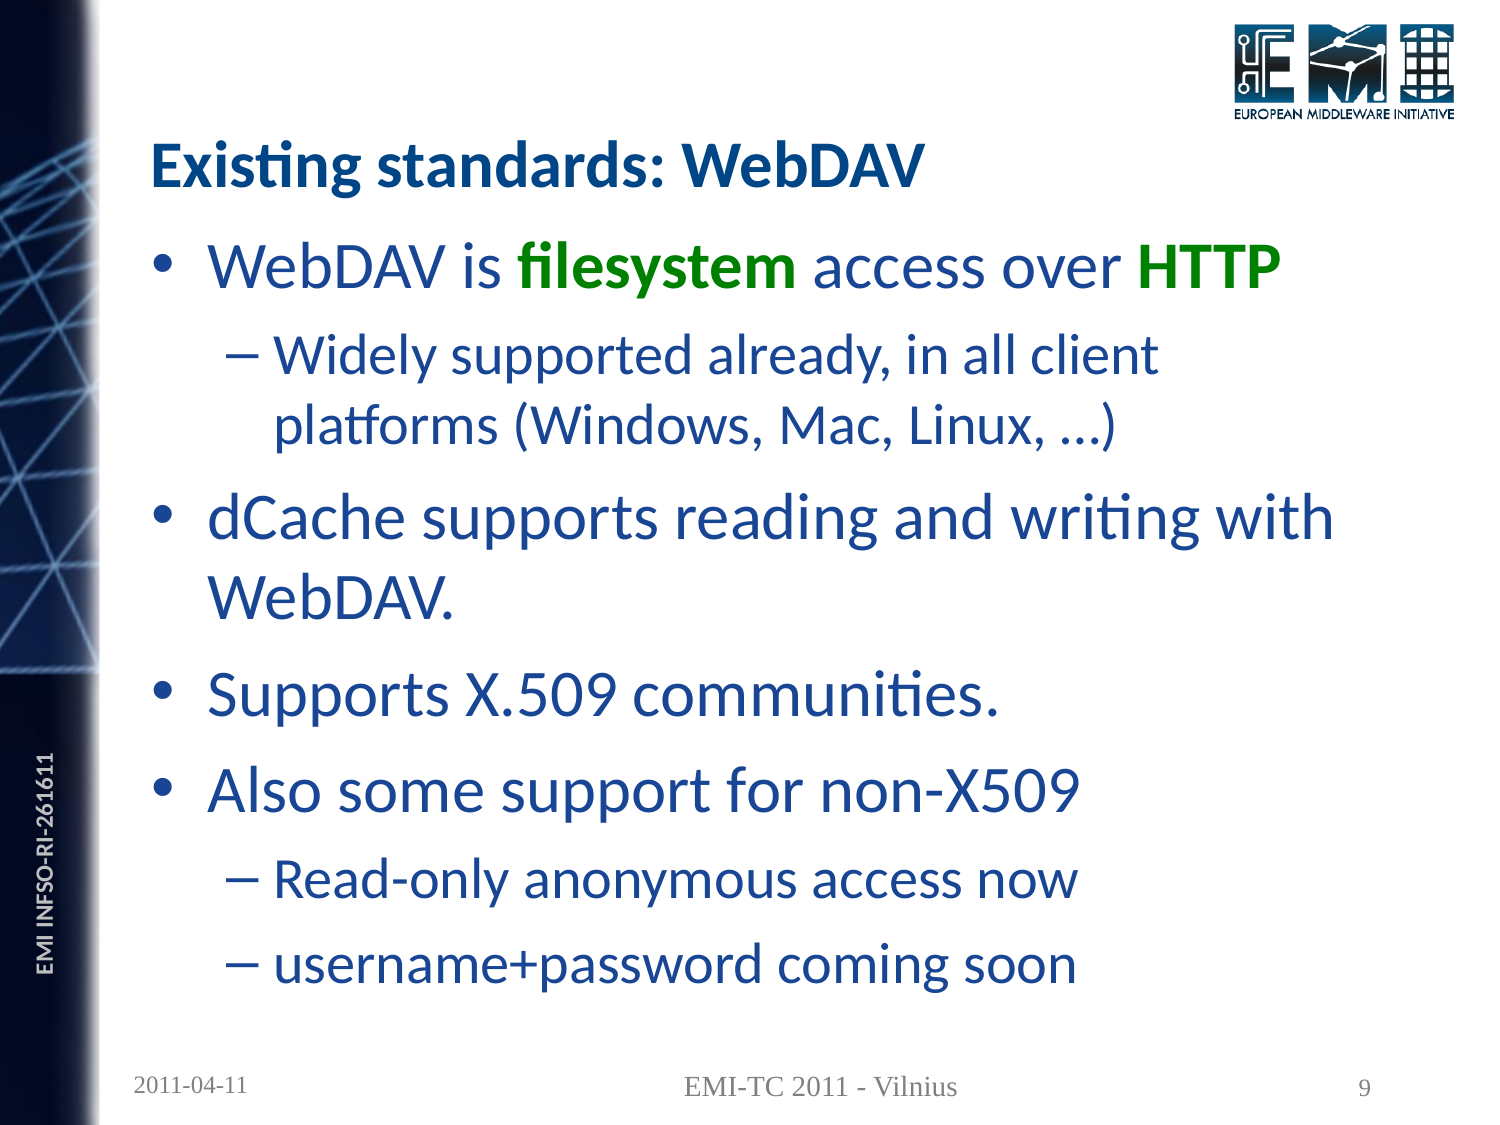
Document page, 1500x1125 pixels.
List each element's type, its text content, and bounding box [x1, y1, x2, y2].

title Existing standards: WebDAV [150, 115, 1500, 207]
picture [1185, 8, 1500, 115]
picture [0, 0, 111, 1125]
list WebDAV is filesystem access over HTTP Widely supported already, in all client platforms (Windows, Mac, Linux, …) dCache supports reading and writing with WebDAV. Supports X.509 communities. Also some support for non-X509 Read-only anonymous access now username+password coming soon [151, 221, 1388, 1076]
